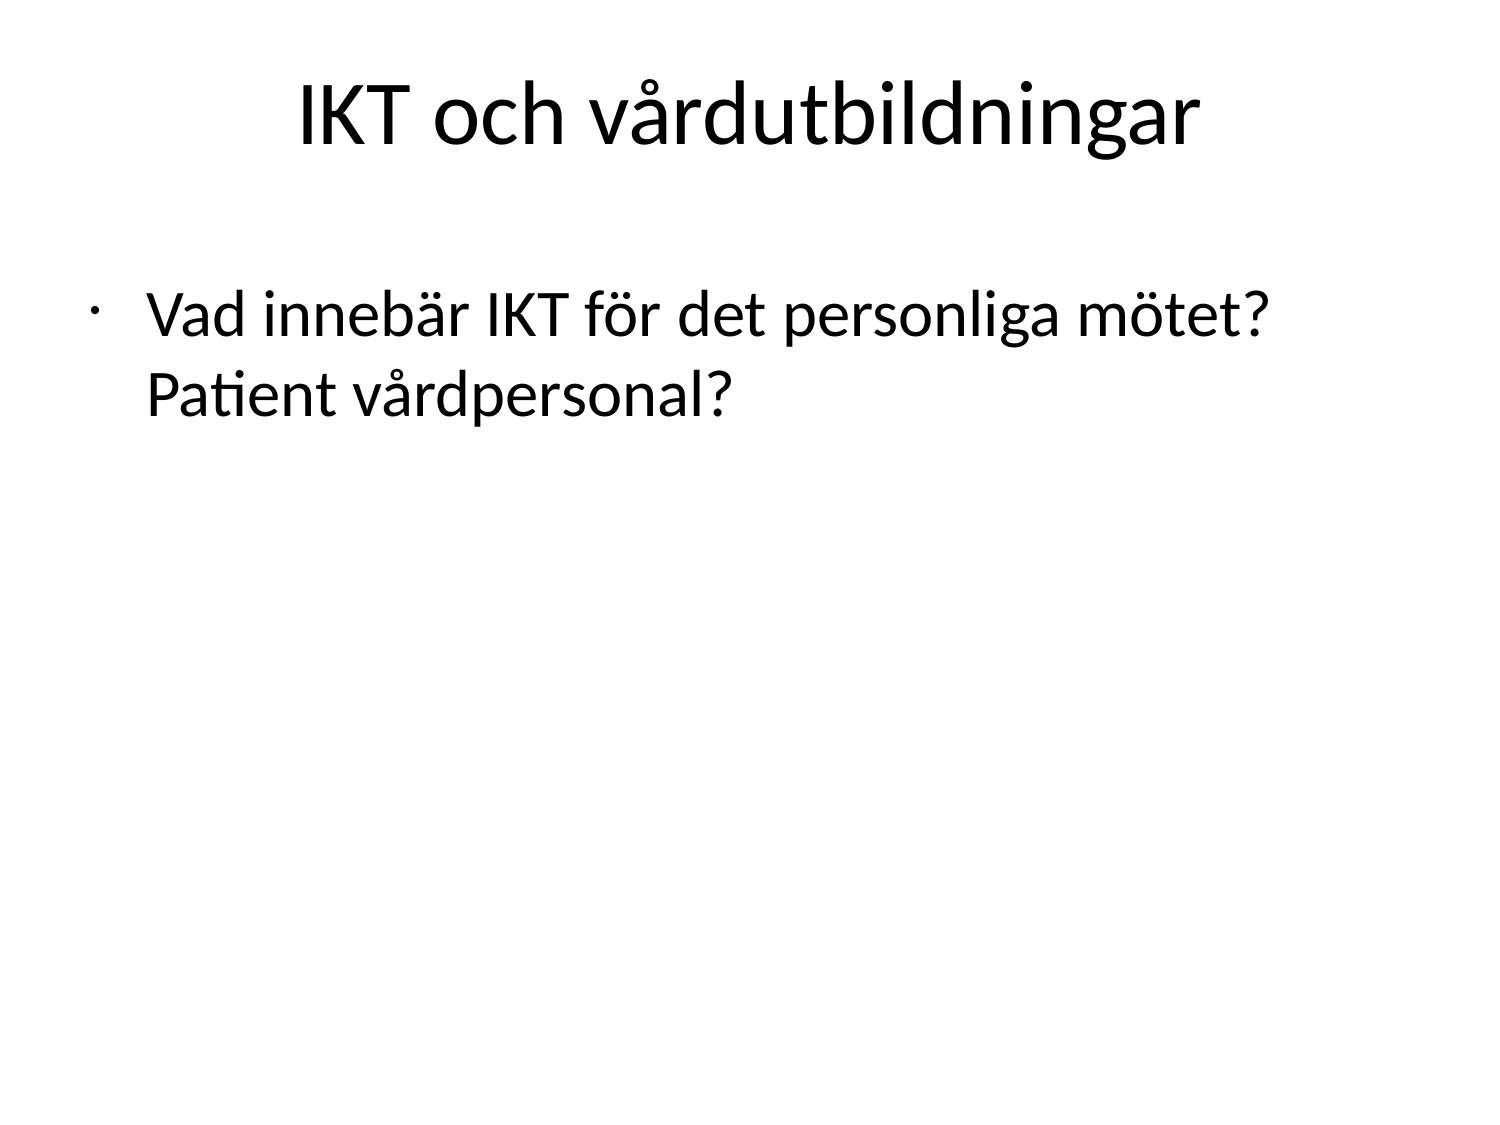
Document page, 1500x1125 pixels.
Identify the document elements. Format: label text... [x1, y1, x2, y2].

list Vad innebär IKT för det personliga mötet? Patient vårdpersonal? [75, 262, 1425, 1005]
title IKT och vårdutbildningar [75, 45, 1425, 233]
